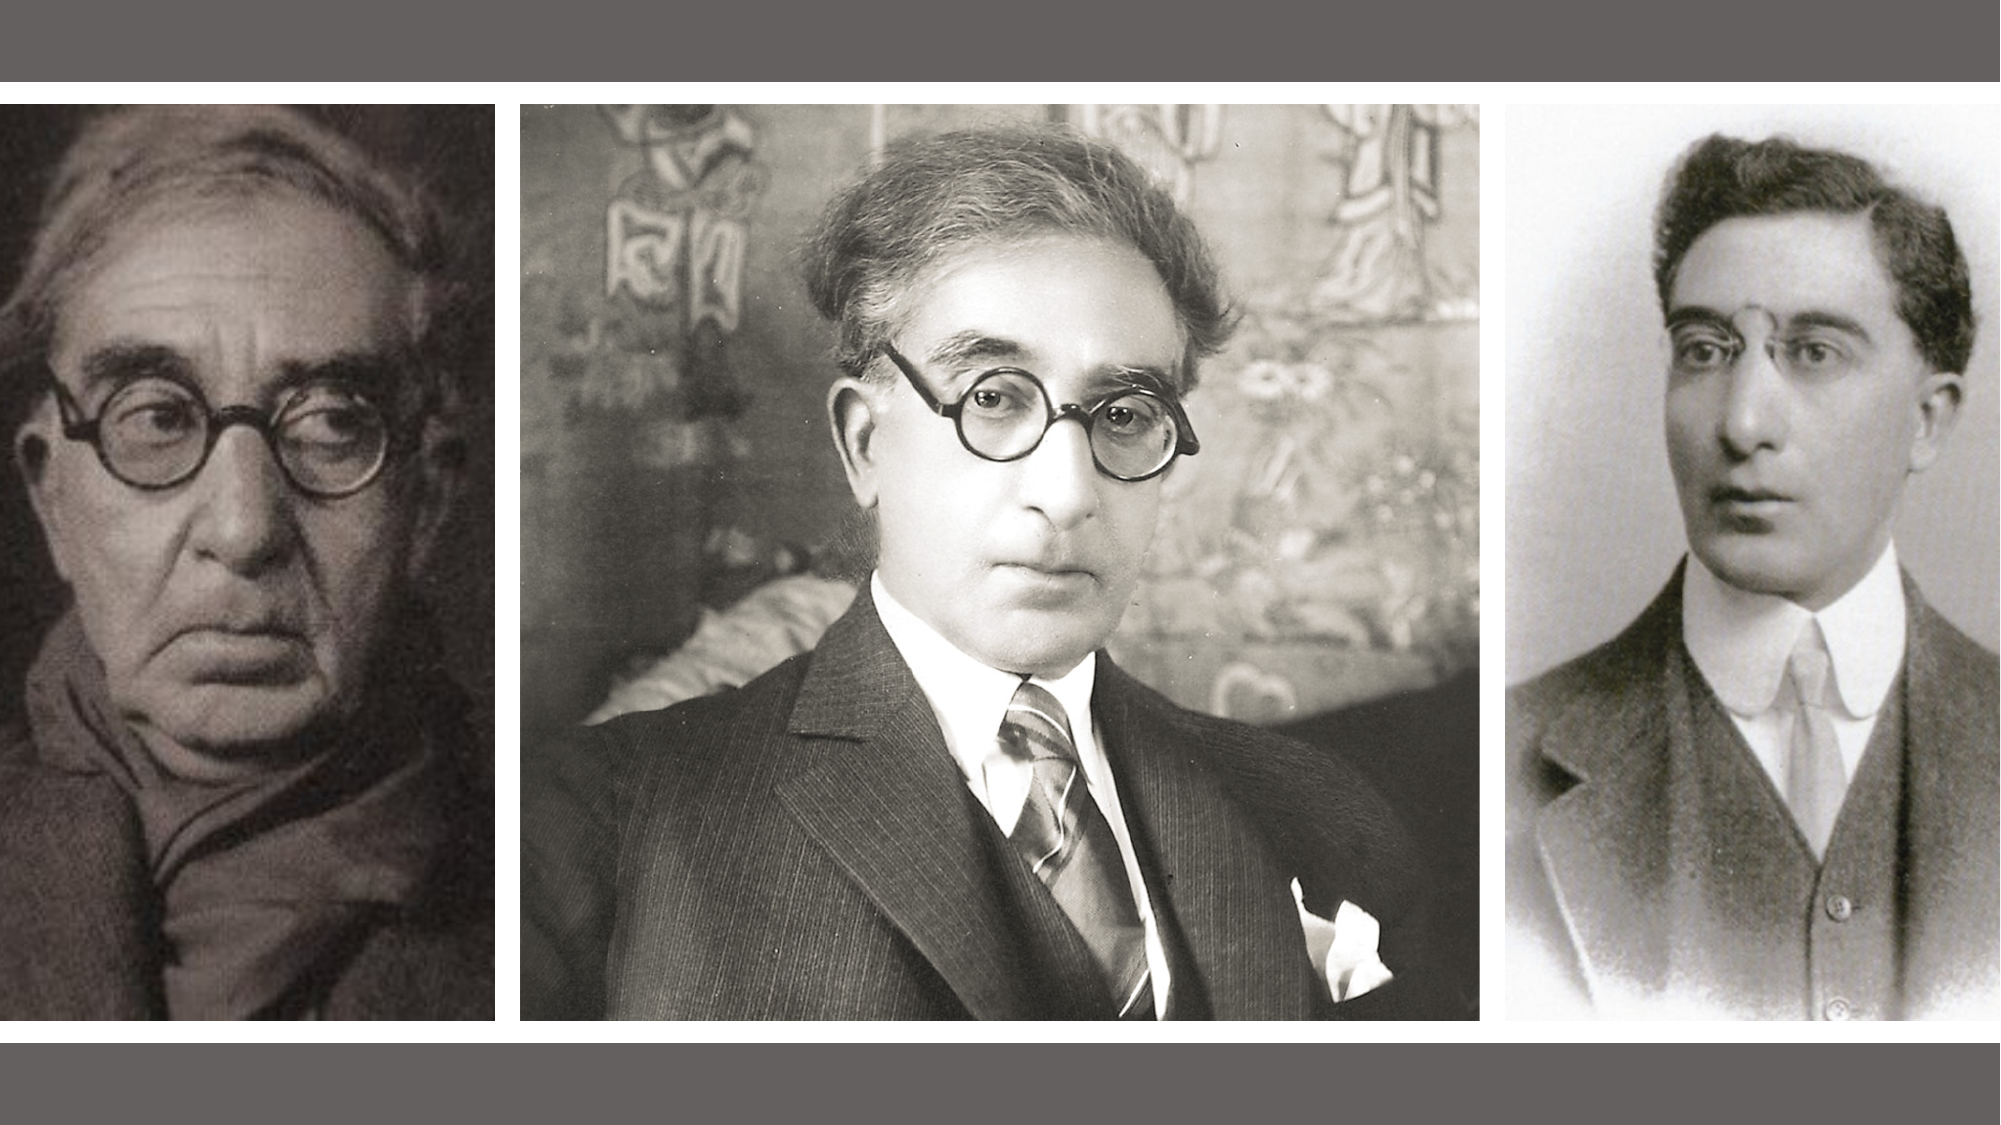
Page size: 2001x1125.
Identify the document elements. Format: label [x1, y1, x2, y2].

text_box [0, 0, 2000, 82]
picture [1505, 104, 2000, 1021]
picture [520, 104, 1480, 1021]
text_box [0, 1043, 2000, 1125]
picture [0, 104, 496, 1021]
